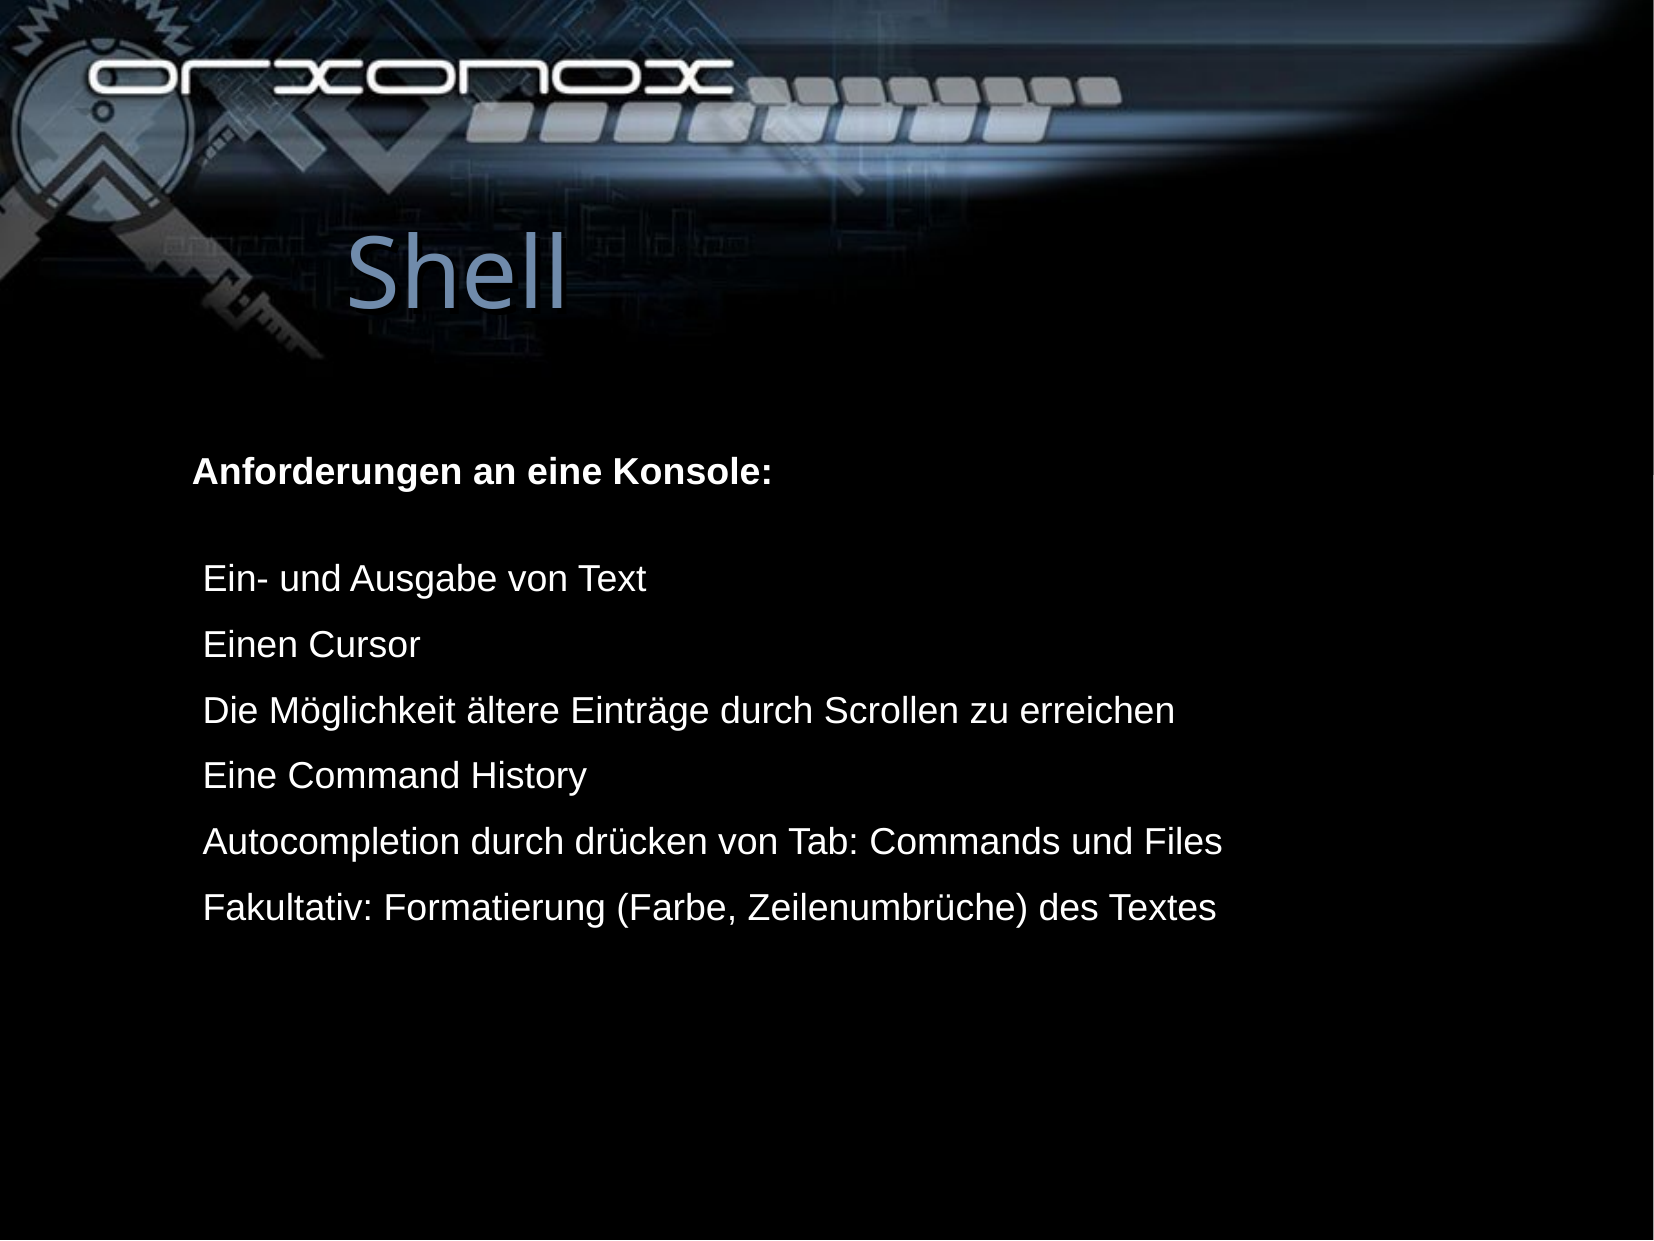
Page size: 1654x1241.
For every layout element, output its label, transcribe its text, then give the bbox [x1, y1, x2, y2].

text_box Anforderungen an eine Konsole: Ein- und Ausgabe von Text Einen Cursor Die Möglichkeit ältere Einträge durch Scrollen zu erreichen Eine Command History Autocompletion durch drücken von Tab: Commands und Files Fakultativ: Formatierung (Farbe, Zeilenumbrüche) des Textes [177, 442, 1329, 938]
text_box Shell [330, 194, 1306, 344]
picture [0, 0, 1654, 475]
